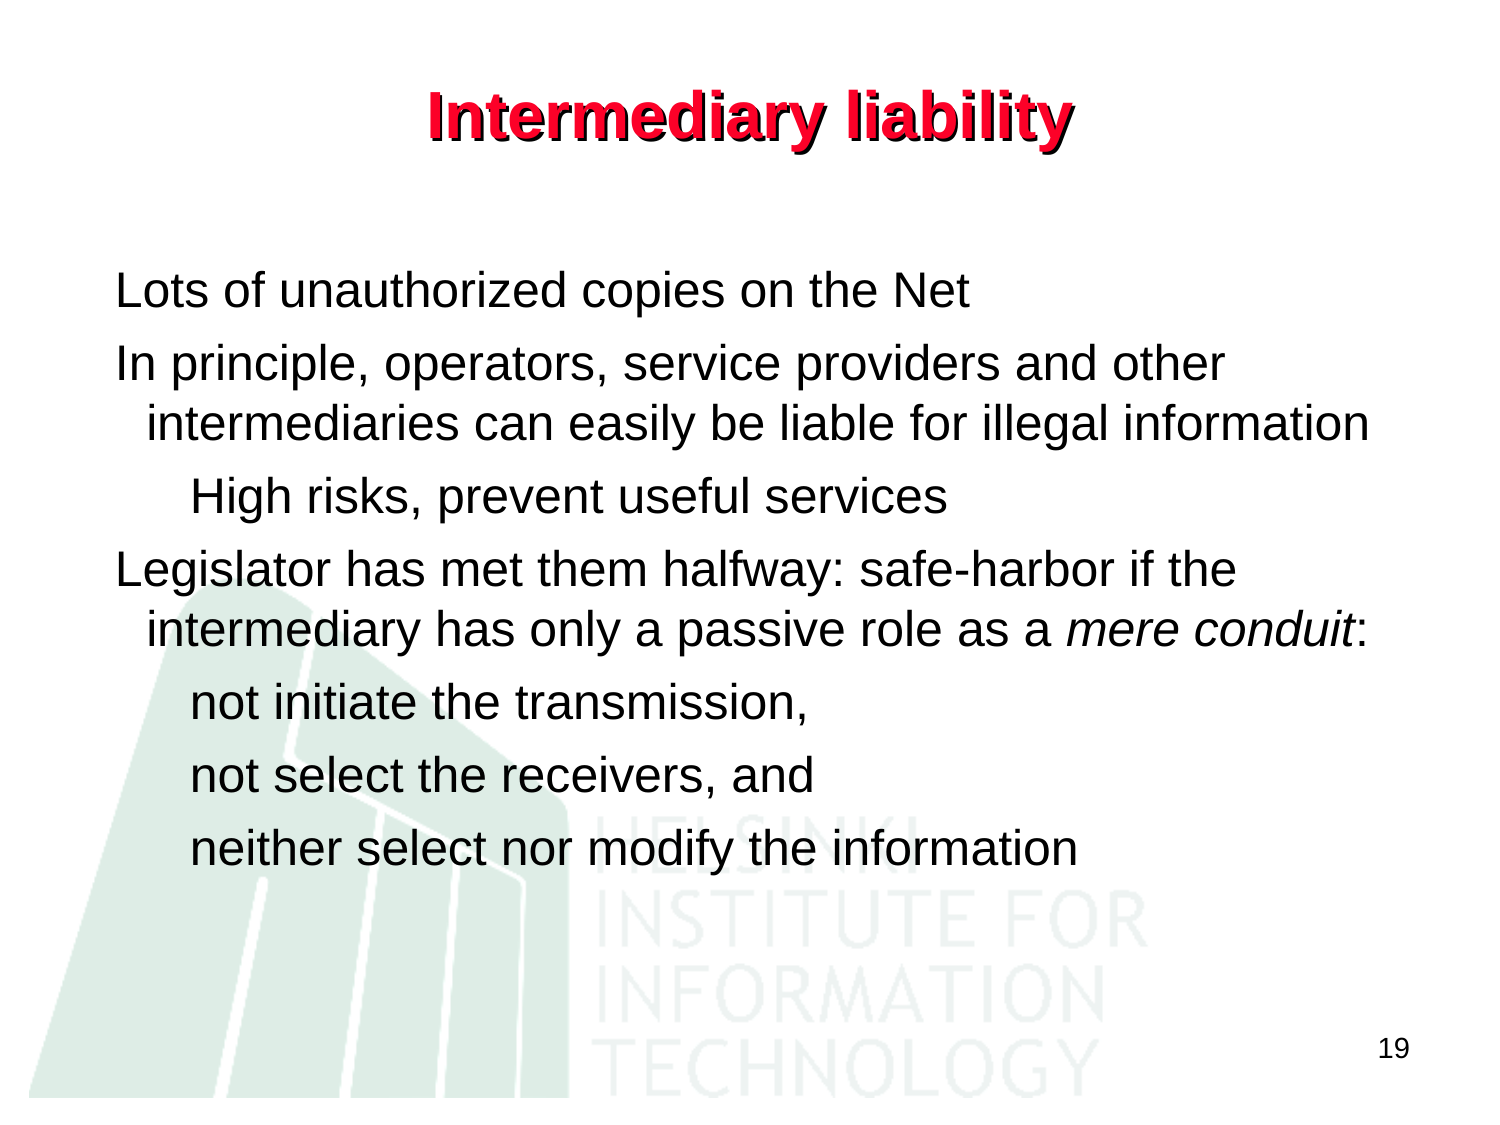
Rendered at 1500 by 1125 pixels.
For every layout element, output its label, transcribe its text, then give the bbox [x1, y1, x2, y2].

title Intermediary liability [99, 61, 1401, 175]
list Lots of unauthorized copies on the Net In principle, operators, service providers and other intermediaries can easily be liable for illegal information High risks, prevent useful services Legislator has met them halfway: safe-harbor if the intermediary has only a passive role as a mere conduit: not initiate the transmission, not select the receivers, and neither select nor modify the information [99, 249, 1401, 1051]
